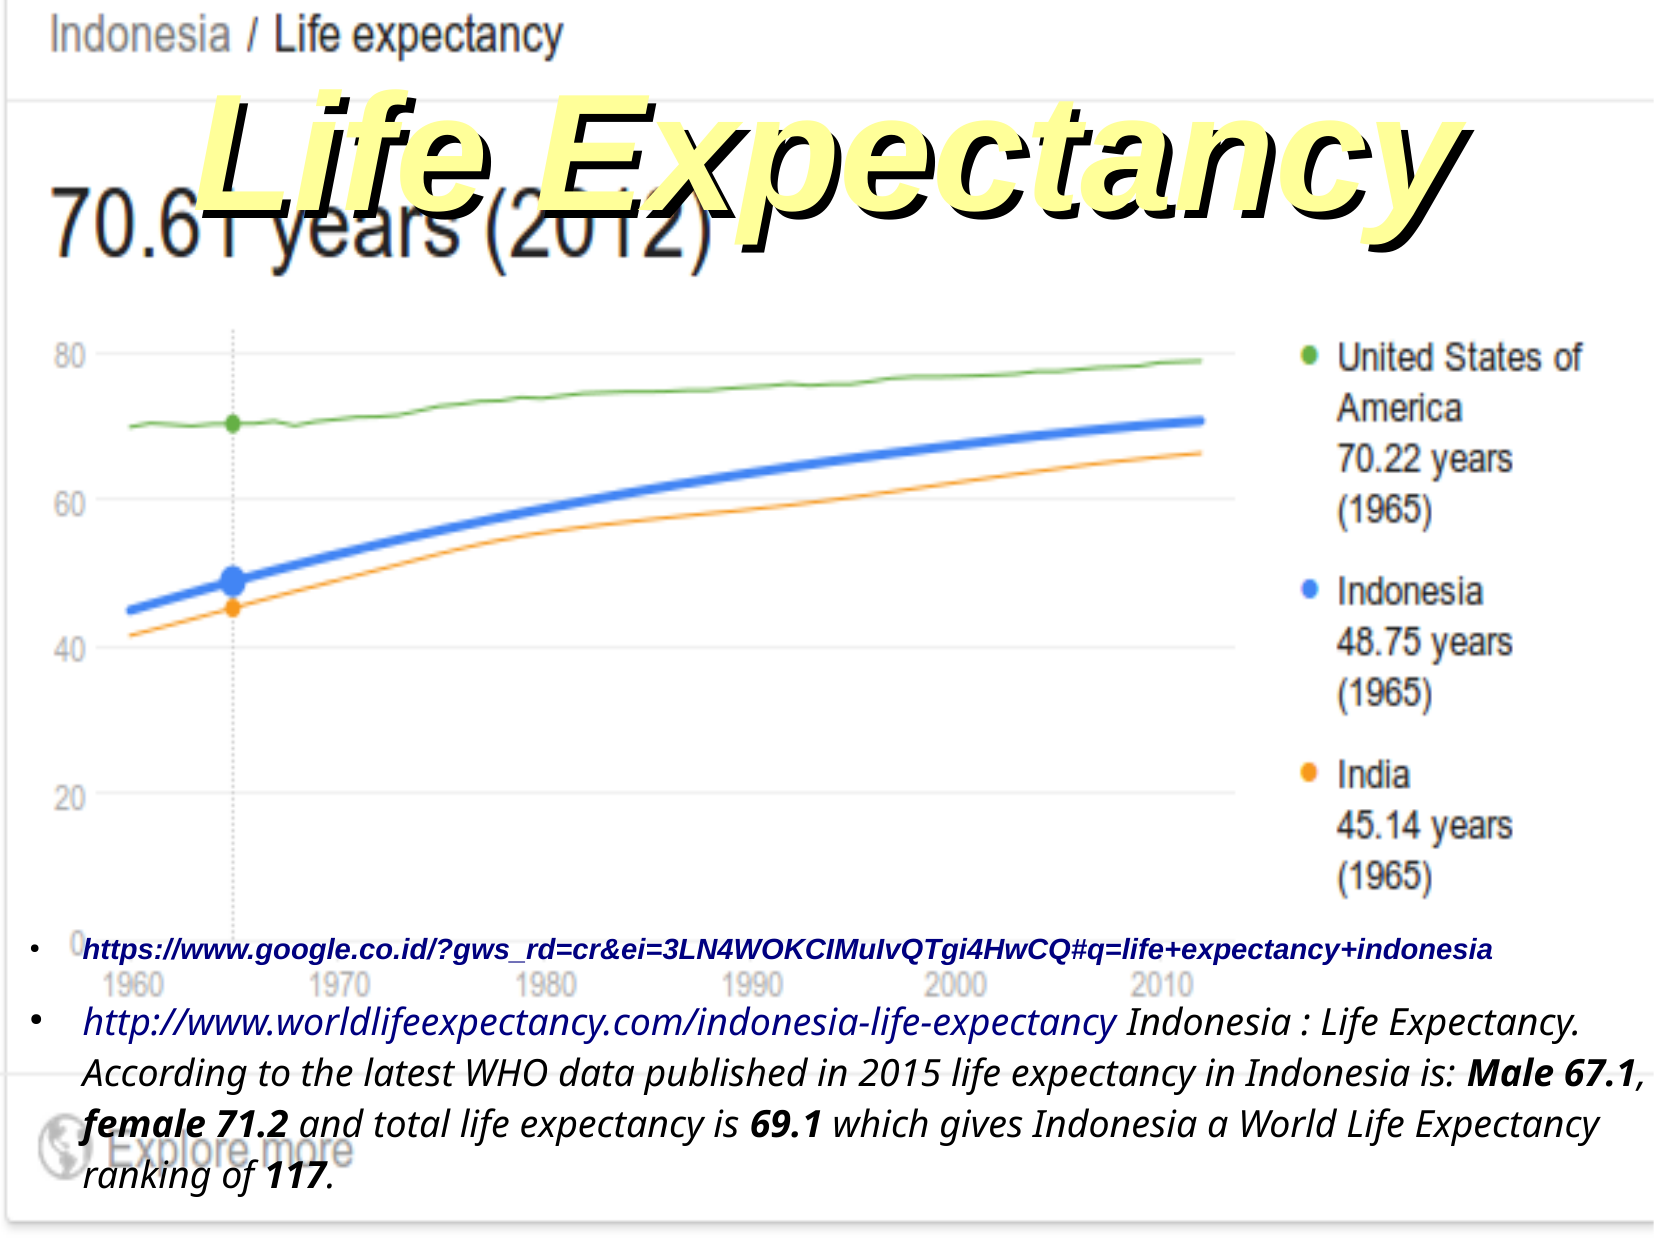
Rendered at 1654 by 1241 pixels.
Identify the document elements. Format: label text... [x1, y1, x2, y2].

list https://www.google.co.id/?gws_rd=cr&ei=3LN4WOKCIMuIvQTgi4HwCQ#q=life+expectancy+indonesia http://www.worldlifeexpectancy.com/indonesia-life-expectancy Indonesia : Life Expectancy. According to the latest WHO data published in 2015 life expectancy in Indonesia is: Male 67.1, female 71.2 and total life expectancy is 69.1 which gives Indonesia a World Life Expectancy ranking of 117. [11, 933, 1654, 1204]
picture [0, 0, 1654, 1241]
title Life Expectancy [82, 49, 1571, 257]
